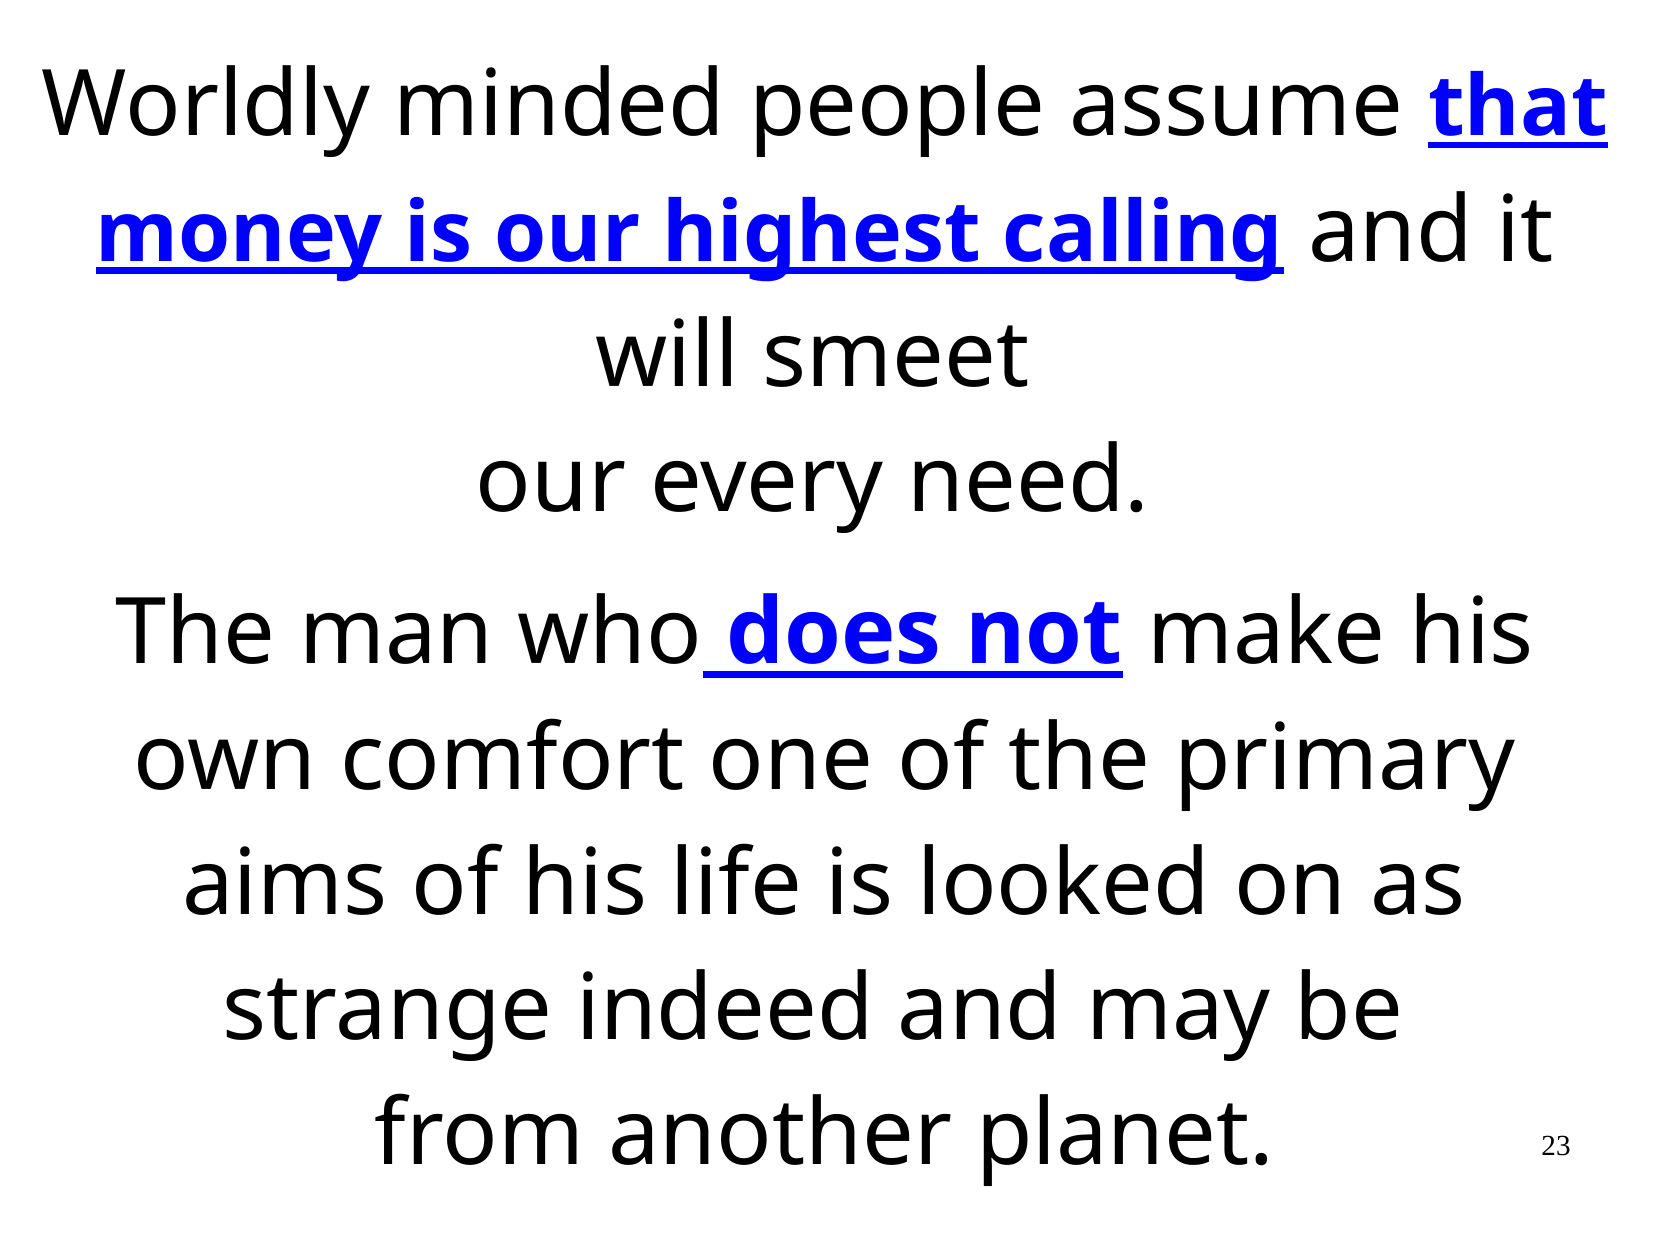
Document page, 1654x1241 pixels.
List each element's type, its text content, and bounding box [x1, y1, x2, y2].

list Worldly minded people assume that money is our highest calling and it will smeet our every need. The man who does not make his own comfort one of the primary aims of his life is looked on as strange indeed and may be from another planet. [37, 37, 1613, 1201]
